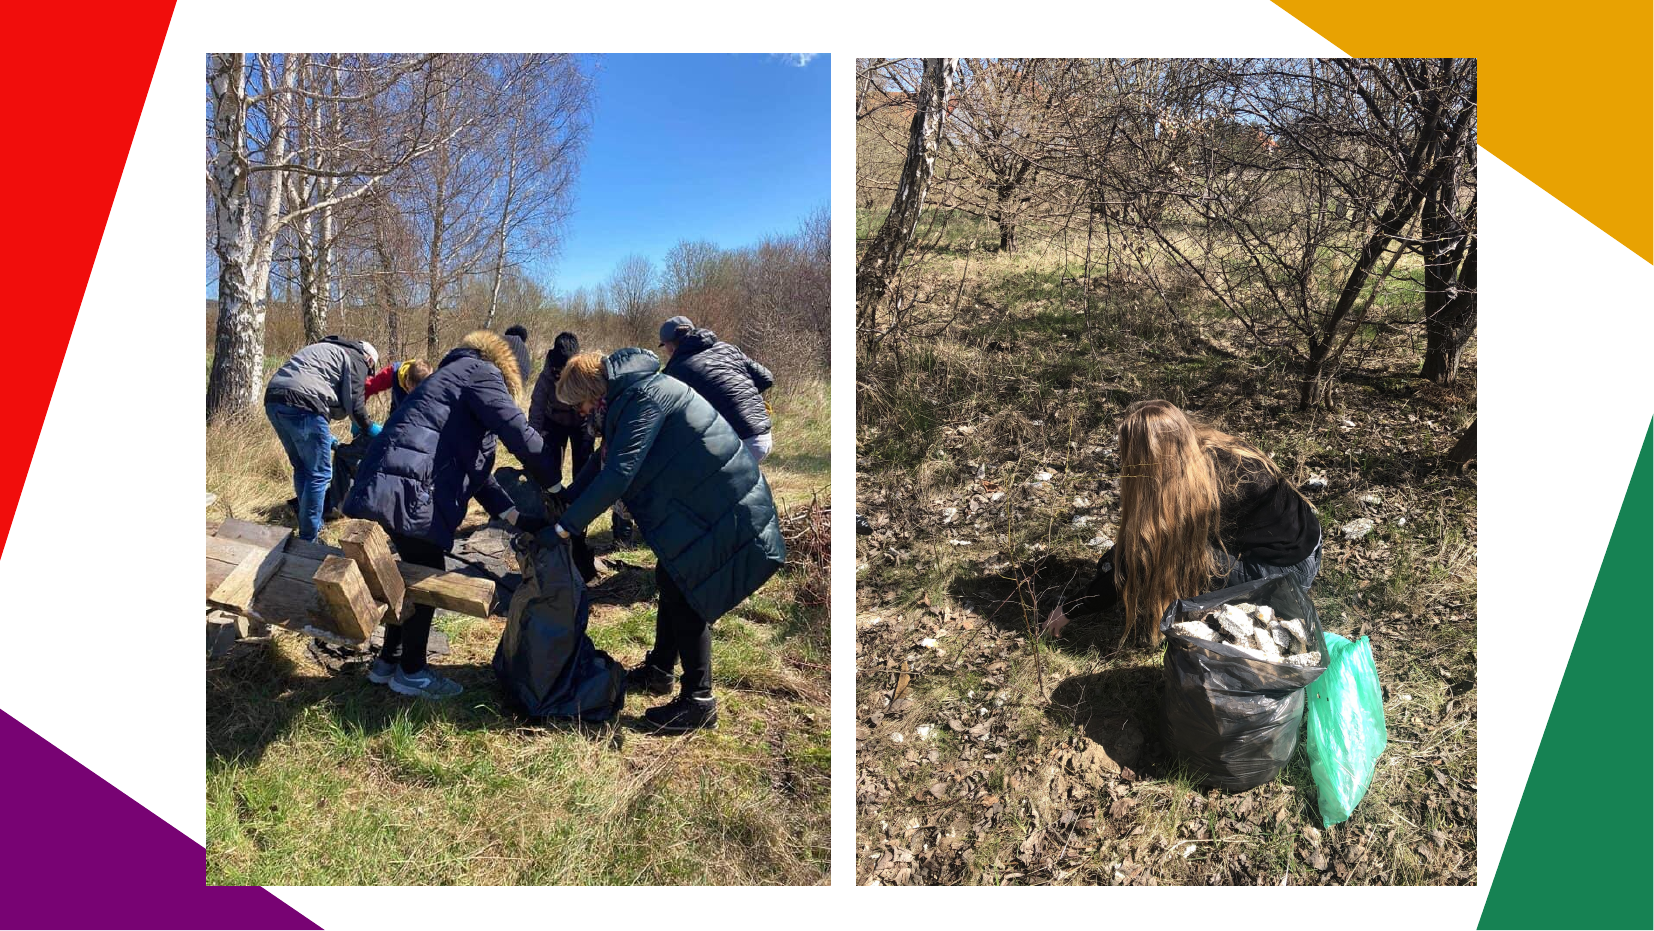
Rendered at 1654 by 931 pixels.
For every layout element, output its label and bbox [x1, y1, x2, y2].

picture [856, 58, 1477, 886]
text_box [1210, 856, 1595, 916]
picture [206, 54, 831, 886]
